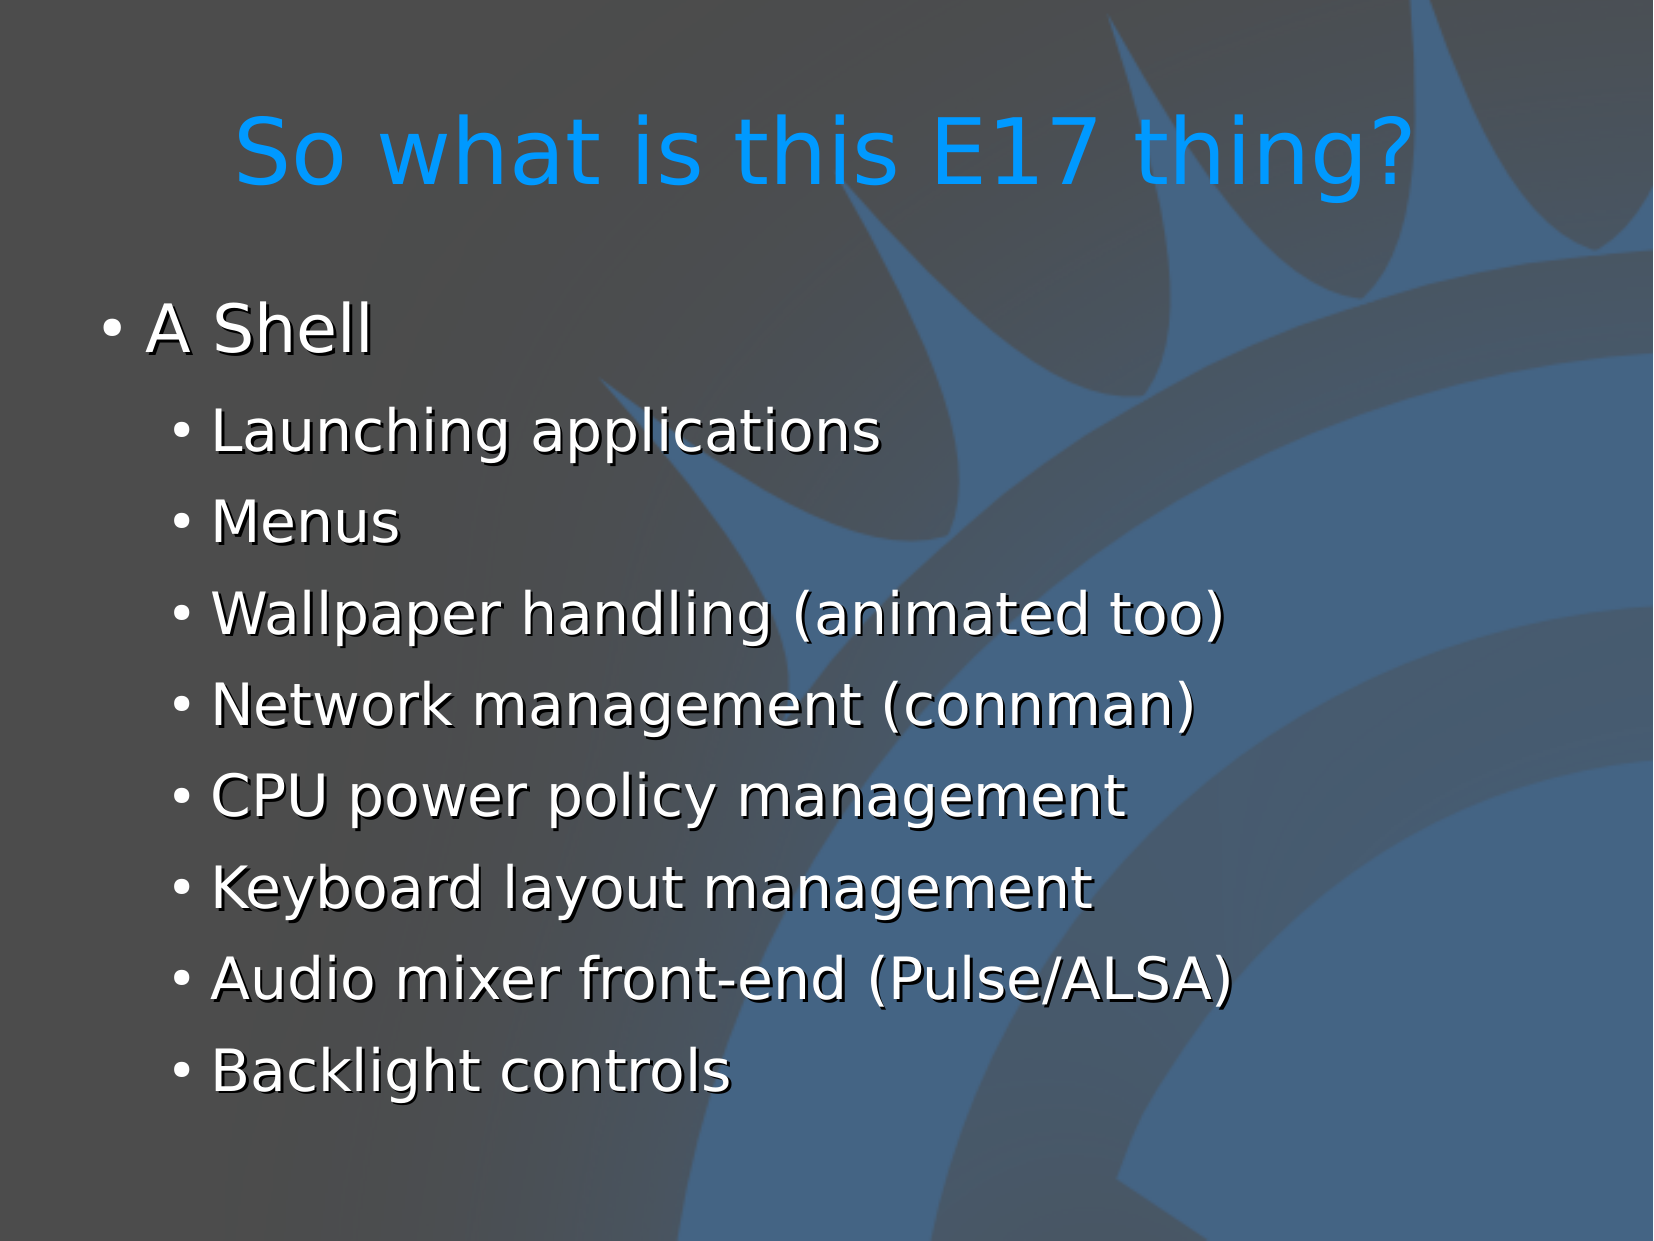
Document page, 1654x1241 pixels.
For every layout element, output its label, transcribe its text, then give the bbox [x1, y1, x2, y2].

list A Shell Launching applications Menus Wallpaper handling (animated too) Network management (connman) CPU power policy management Keyboard layout management Audio mixer front-end (Pulse/ALSA) Backlight controls [82, 290, 1561, 1156]
picture [0, 0, 1654, 1241]
title So what is this E17 thing? [82, 49, 1571, 257]
